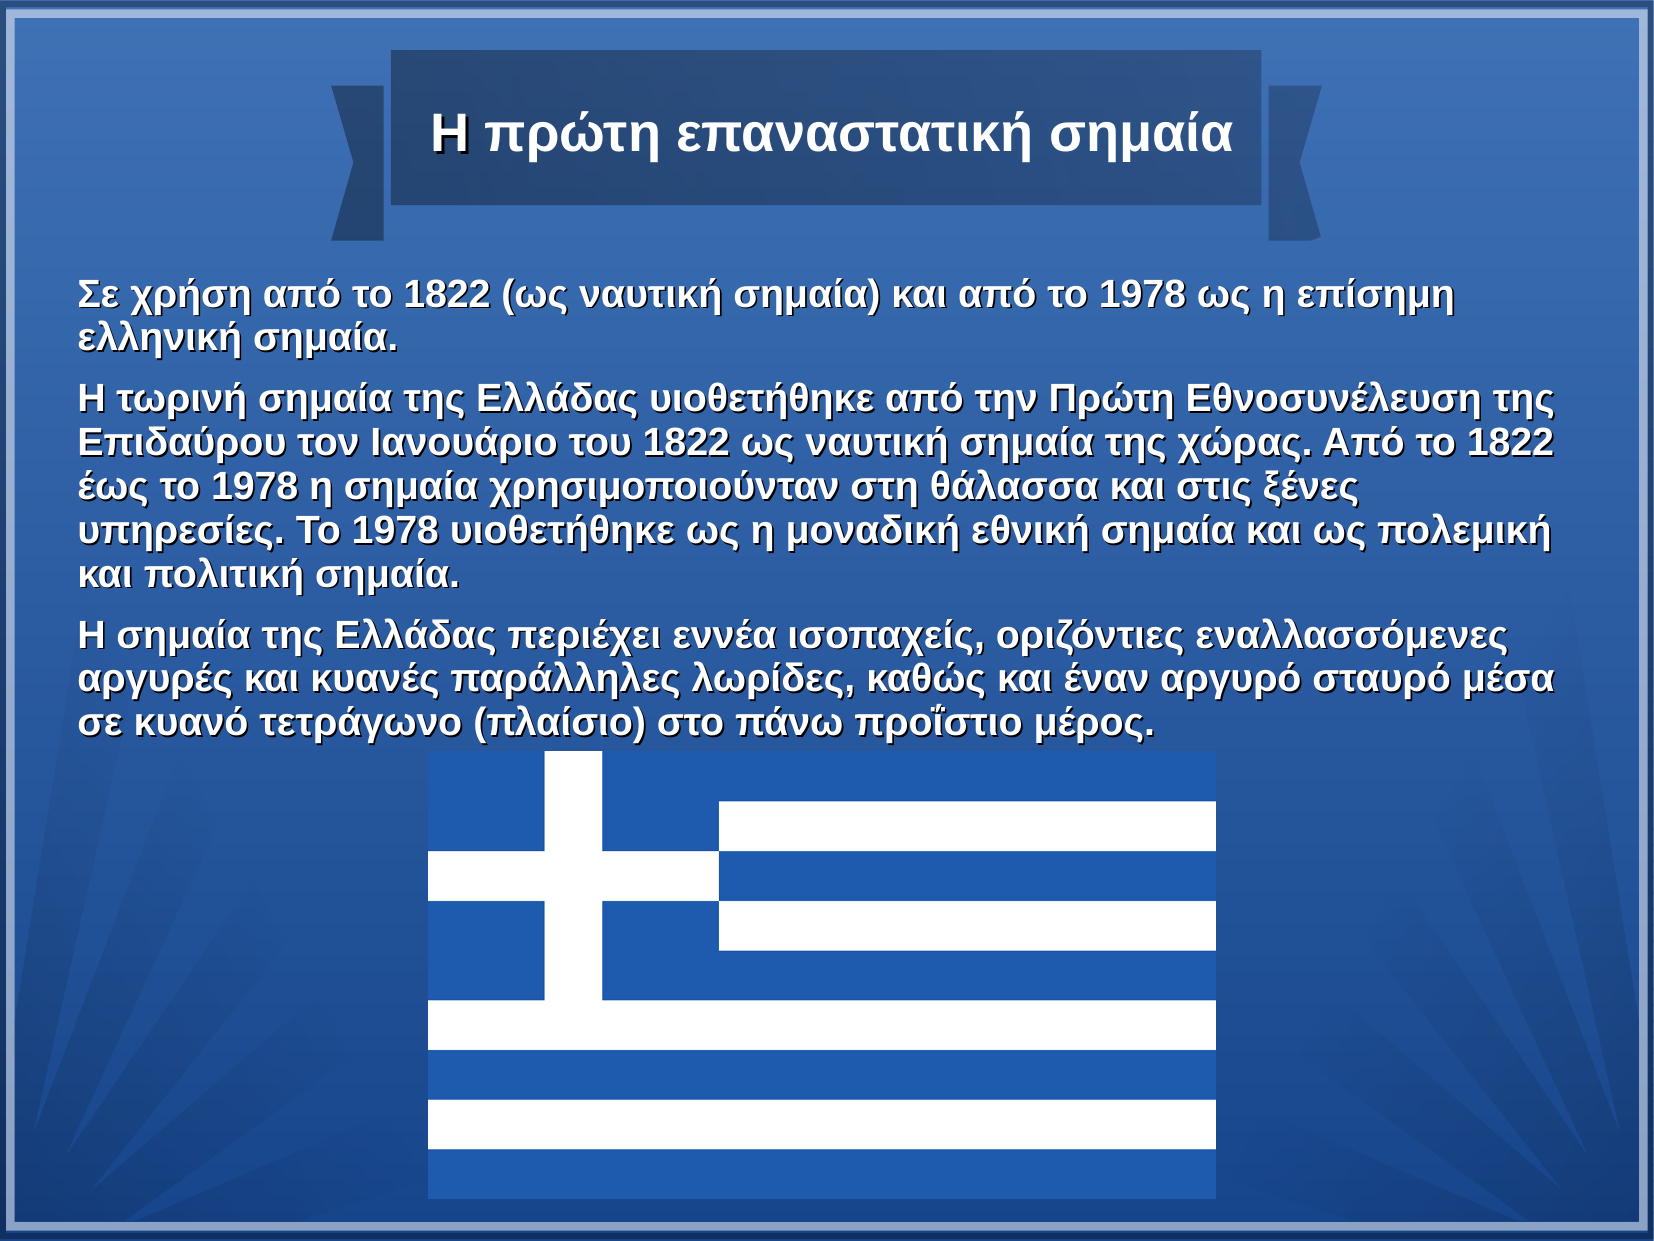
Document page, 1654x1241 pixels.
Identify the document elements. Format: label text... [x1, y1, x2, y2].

title Η πρώτη επαναστατική σημαία [389, 102, 1276, 164]
picture [428, 751, 1216, 1199]
list Σε χρήση από το 1822 (ως ναυτική σημαία) και από το 1978 ως η επίσημη ελληνική σημαία. Η τωρινή σημαία της Ελλάδας υιοθετήθηκε από την Πρώτη Εθνοσυνέλευση της Επιδαύρου τον Ιανουάριο του 1822 ως ναυτική σημαία της χώρας. Από το 1822 έως το 1978 η σημαία χρησιμοποιούνταν στη θάλασσα και στις ξένες υπηρεσίες. Το 1978 υιοθετήθηκε ως η μοναδική εθνική σημαία και ως πολεμική και πολιτική σημαία. Η σημαία της Ελλάδας περιέχει εννέα ισοπαχείς, οριζόντιες εναλλασσόμενες αργυρές και κυανές παράλληλες λωρίδες, καθώς και έναν αργυρό σταυρό μέσα σε κυανό τετράγωνο (πλαίσιο) στο πάνω προΐστιο μέρος. [35, 271, 1571, 745]
